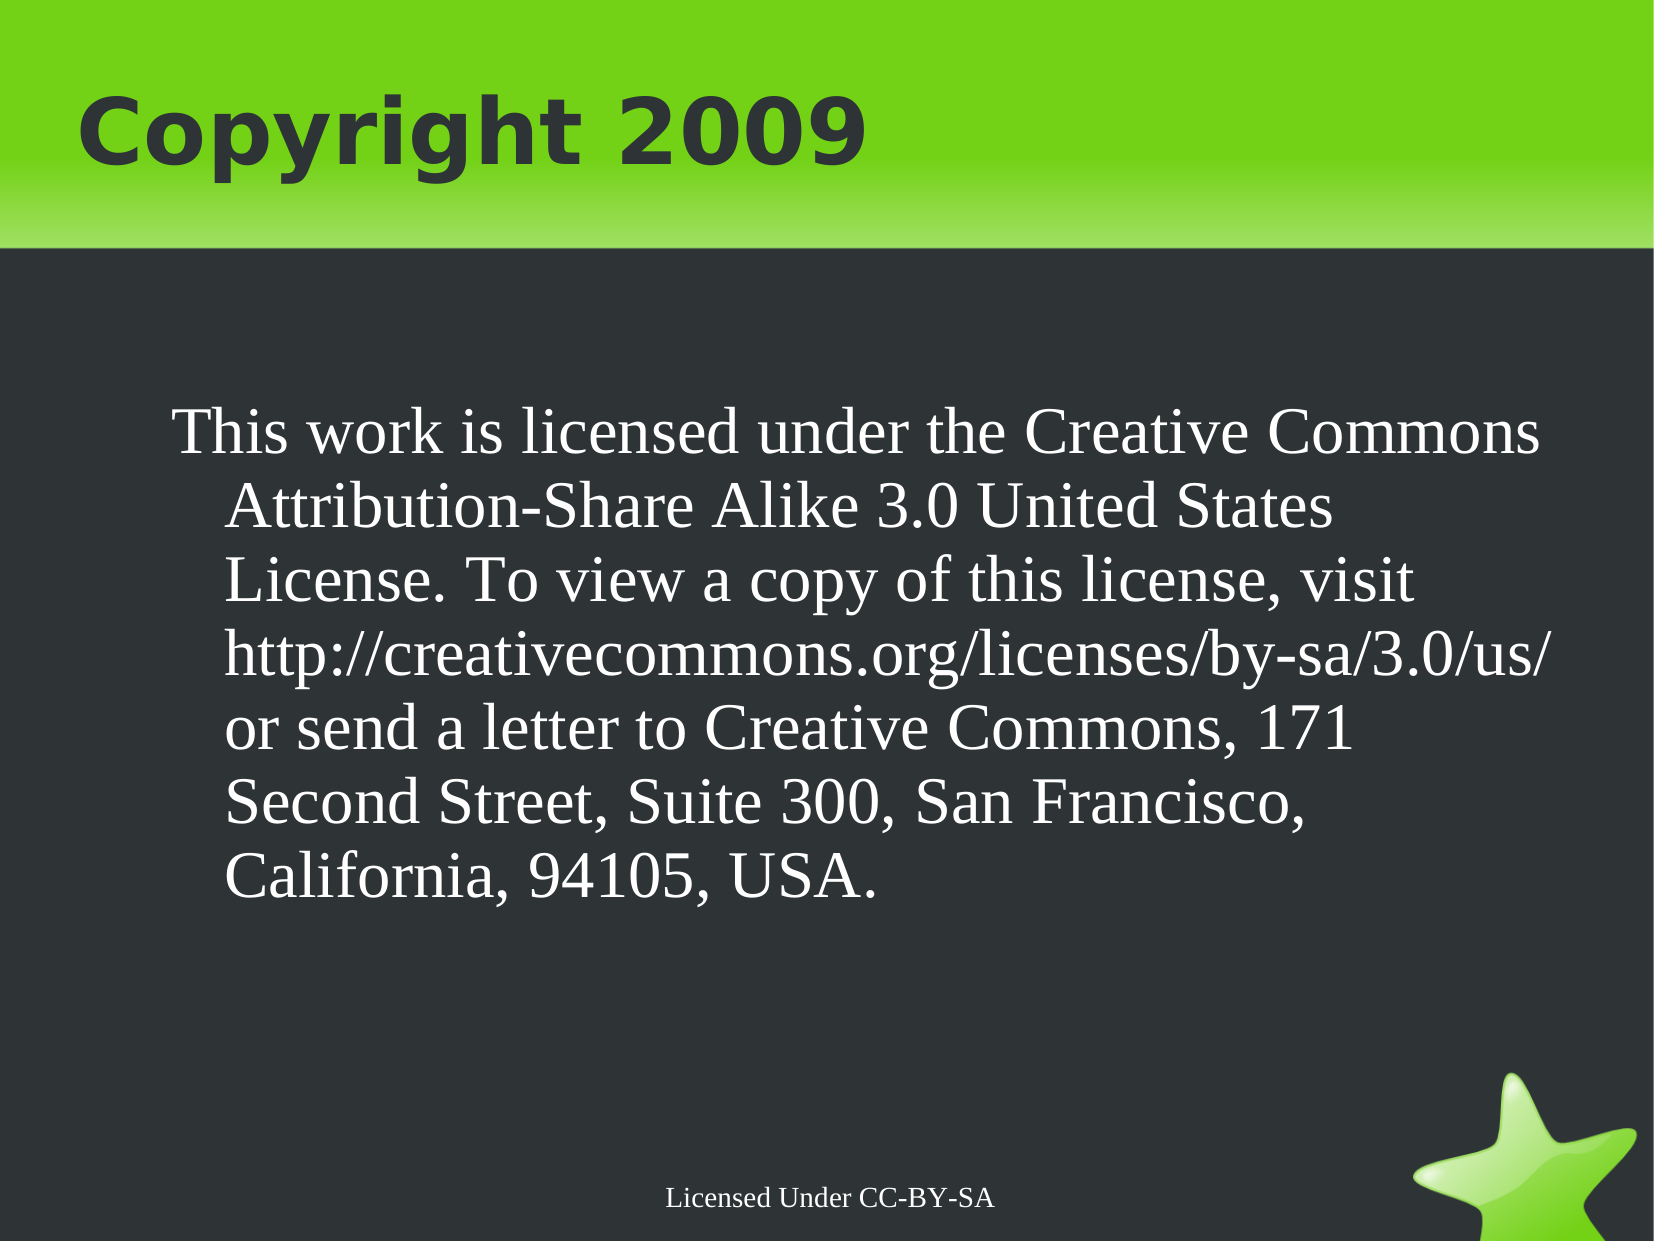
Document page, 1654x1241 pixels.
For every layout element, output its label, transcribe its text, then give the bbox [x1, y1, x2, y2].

text_box [810, 593, 853, 669]
picture [0, 0, 1654, 1241]
list This work is licensed under the Creative Commons Attribution-Share Alike 3.0 United States License. To view a copy of this license, visit http://creativecommons.org/licenses/by-sa/3.0/us/ or send a letter to Creative Commons, 171 Second Street, Suite 300, San Francisco, California, 94105, USA. [82, 290, 1571, 1109]
title Copyright 2009 [76, 29, 1565, 237]
